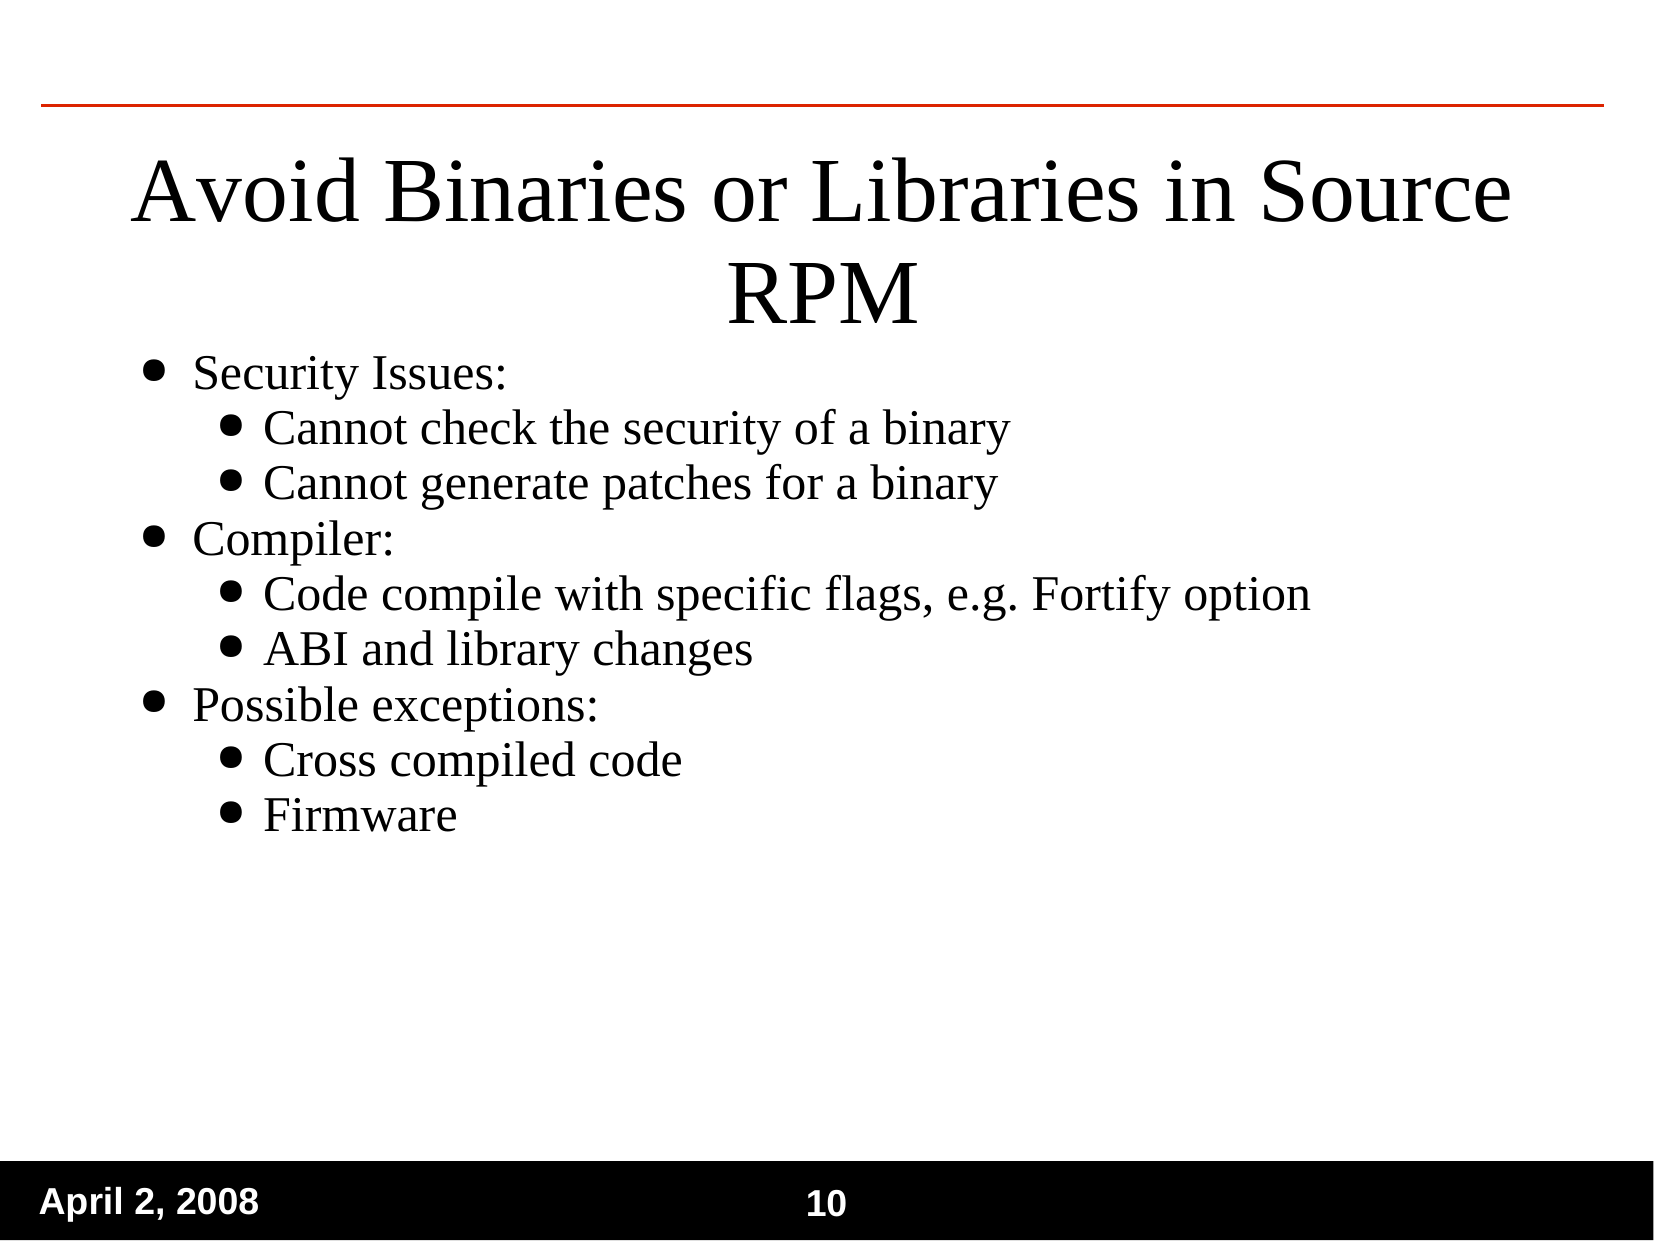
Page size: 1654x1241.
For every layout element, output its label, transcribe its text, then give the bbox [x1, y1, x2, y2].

list Security Issues: Cannot check the security of a binary Cannot generate patches for a binary Compiler: Code compile with specific flags, e.g. Fortify option ABI and library changes Possible exceptions: Cross compiled code Firmware [121, 344, 1534, 1127]
title Avoid Binaries or Libraries in Source RPM [117, 130, 1530, 353]
